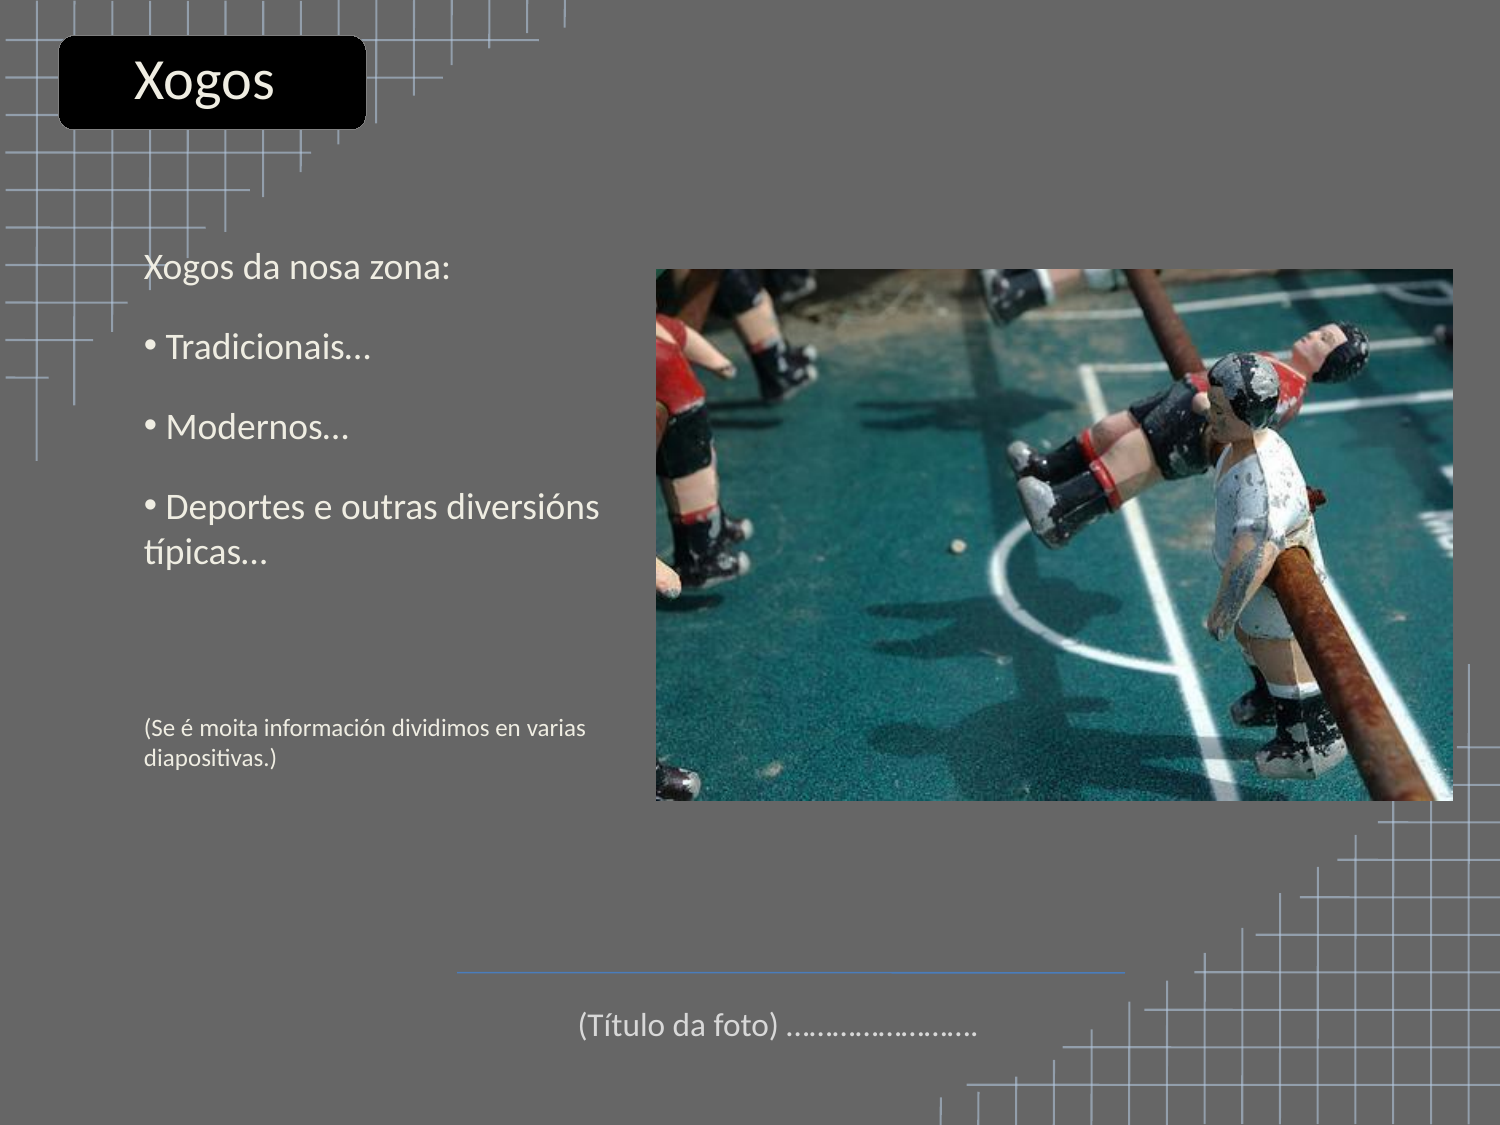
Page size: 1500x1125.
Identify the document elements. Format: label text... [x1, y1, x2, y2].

text_box [69, 35, 367, 130]
text_box [680, 269, 1453, 801]
title Xogos [58, 23, 352, 129]
text_box (Título da foto) ……………………. [562, 996, 996, 1052]
text_box Xogos da nosa zona: Tradicionais… Modernos… Deportes e outras diversións típicas… (Se é moita información dividimos en varias diapositivas.) [128, 234, 680, 856]
